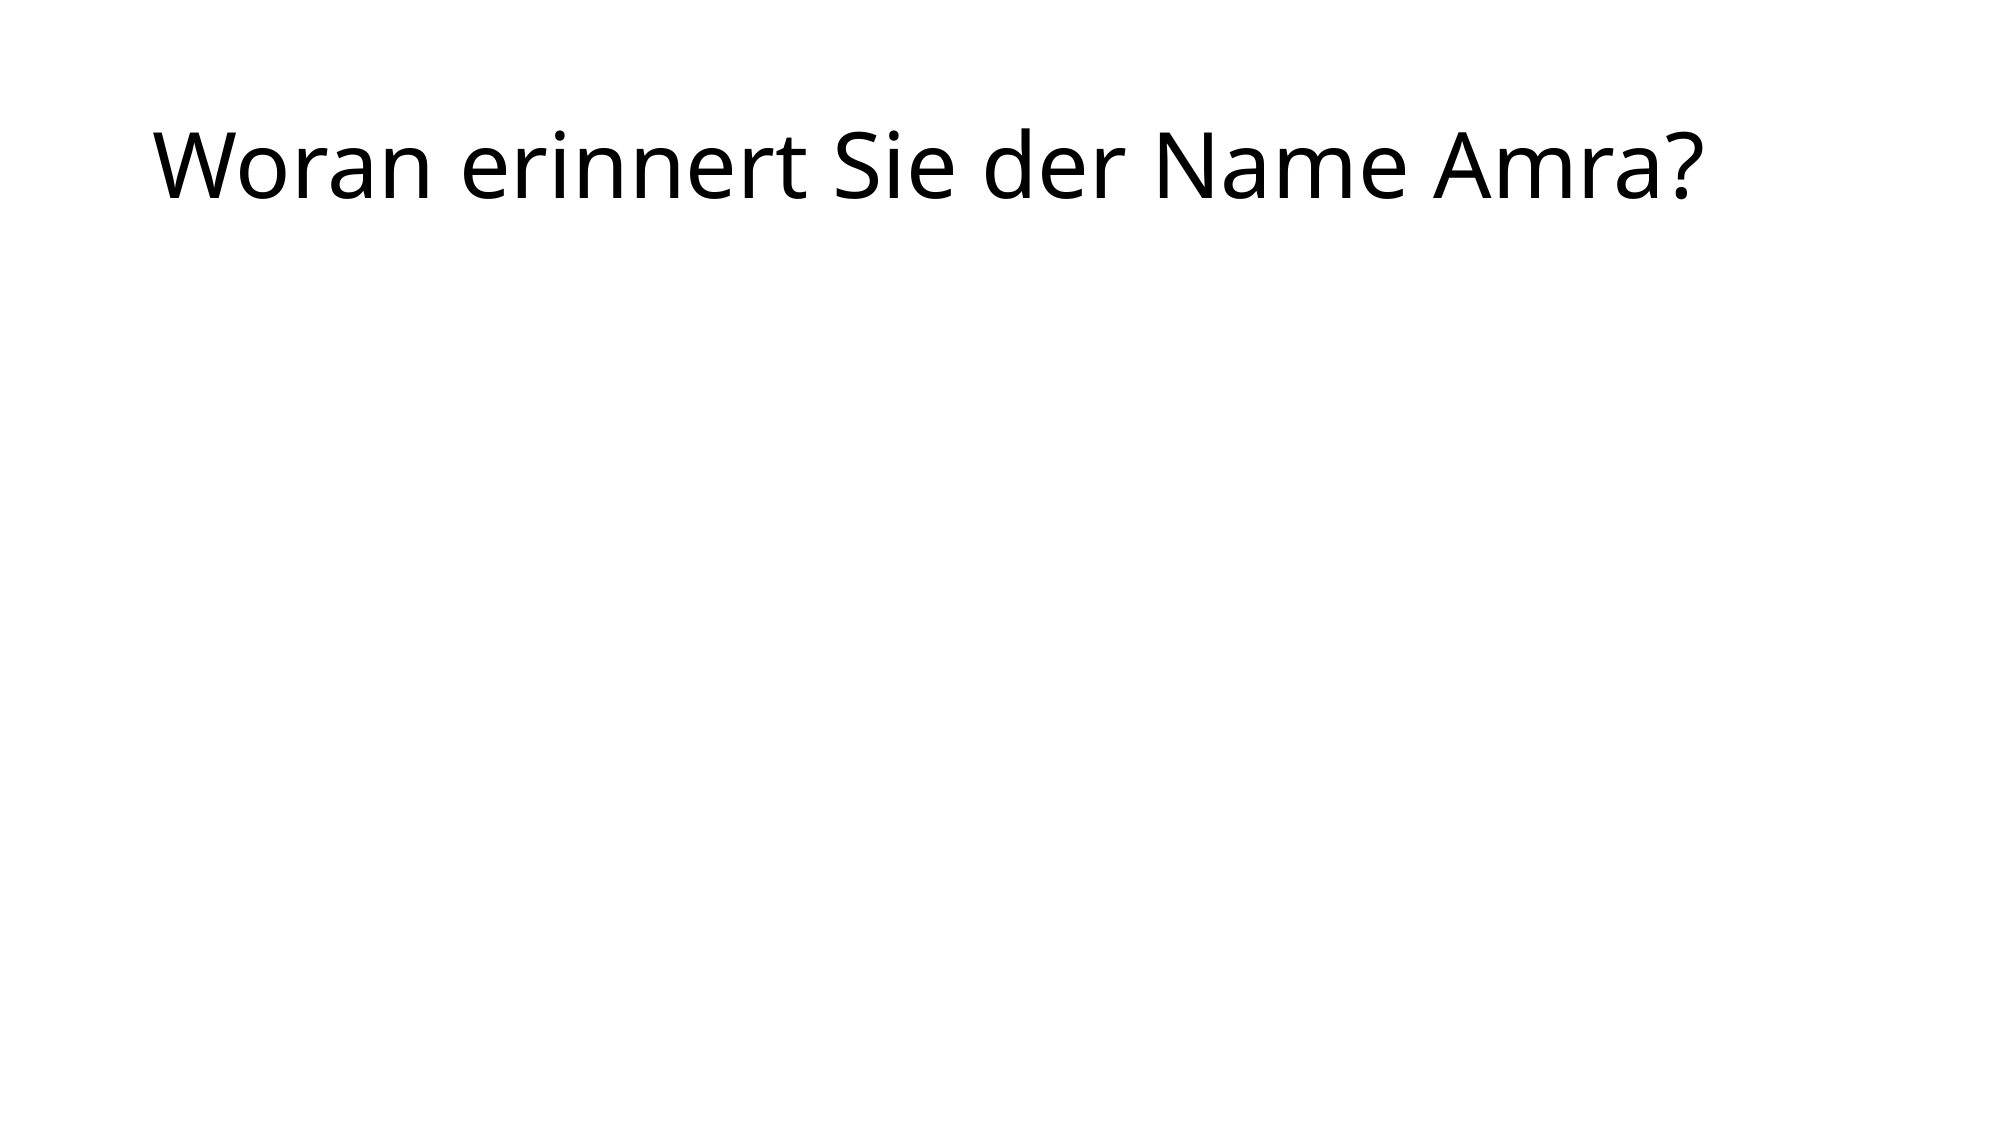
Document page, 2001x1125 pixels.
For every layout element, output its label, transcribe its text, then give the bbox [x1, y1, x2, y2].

title Woran erinnert Sie der Name Amra? [137, 59, 1863, 278]
